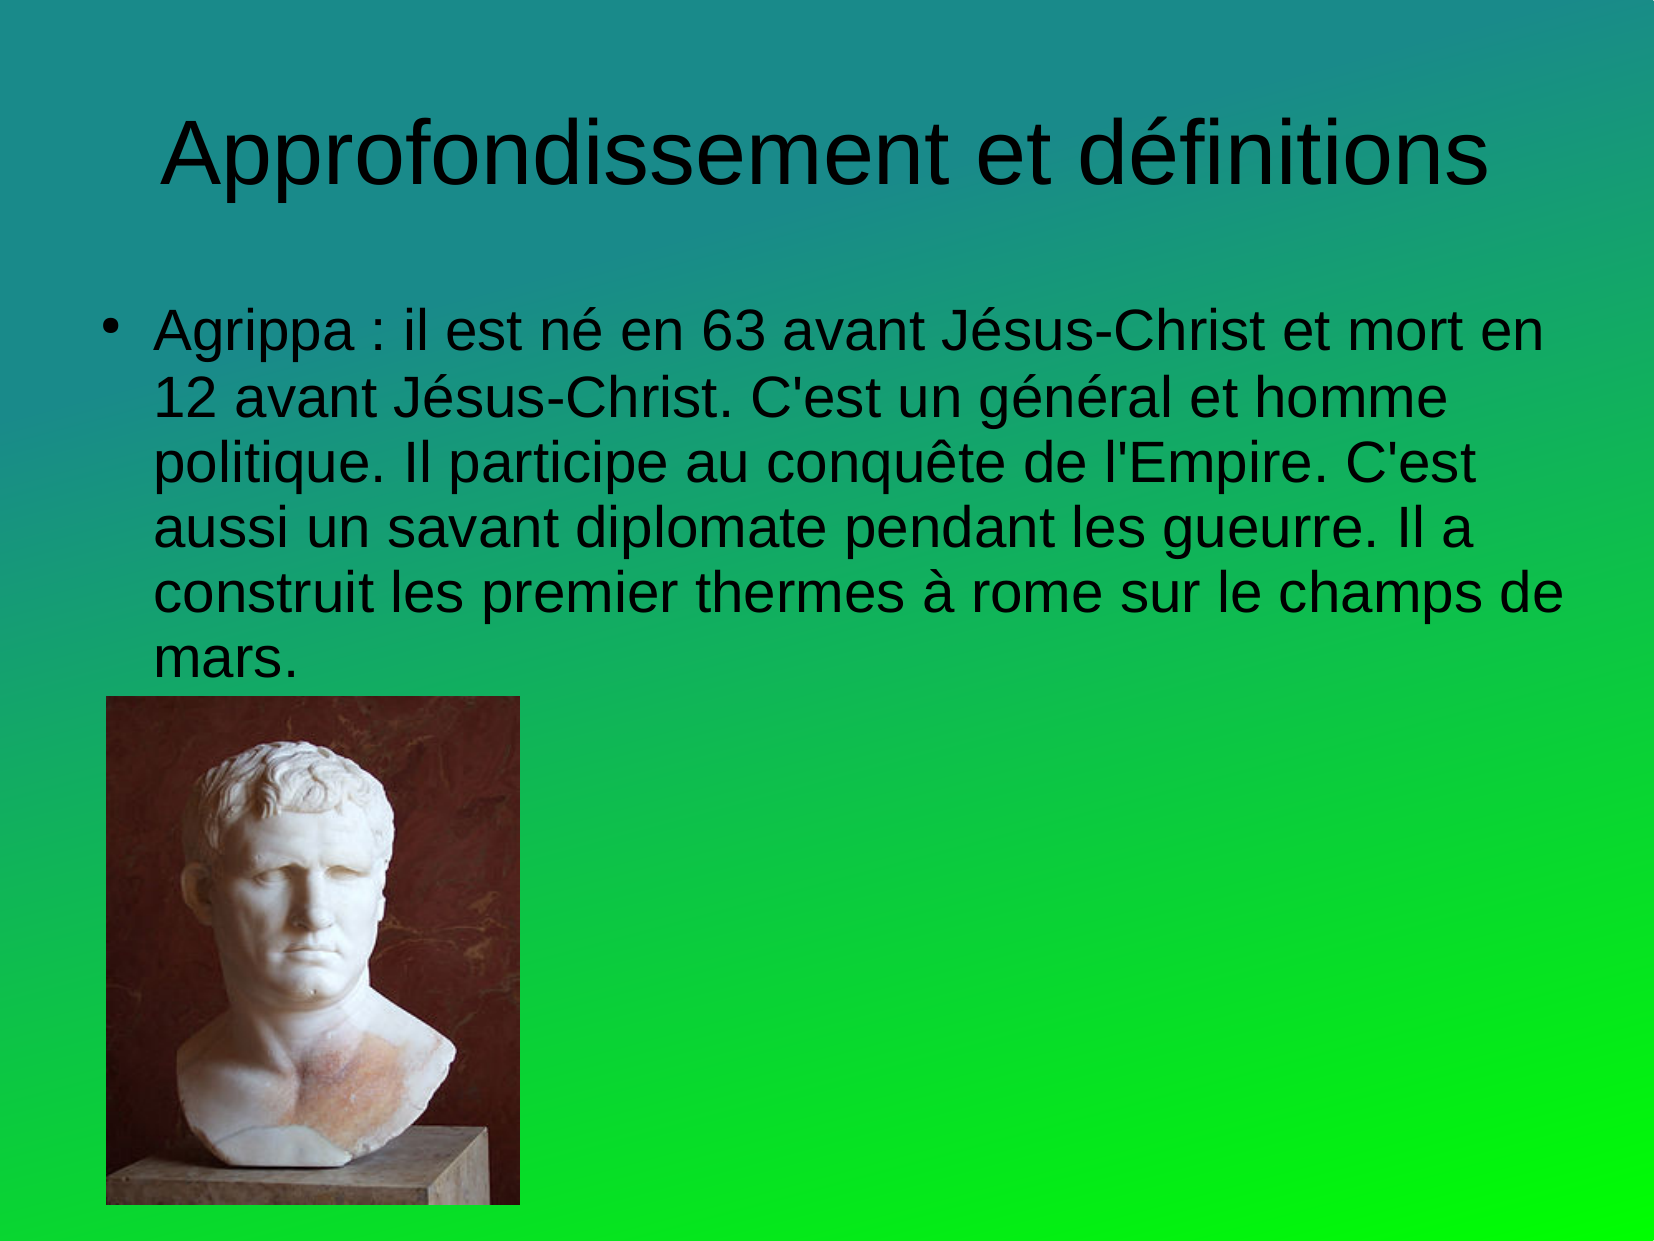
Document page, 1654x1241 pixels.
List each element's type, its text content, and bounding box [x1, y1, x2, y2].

title Approfondissement et définitions [82, 49, 1571, 257]
list Agrippa : il est né en 63 avant Jésus-Christ et mort en 12 avant Jésus-Christ. C'est un général et homme politique. Il participe au conquête de l'Empire. C'est aussi un savant diplomate pendant les gueurre. Il a construit les premier thermes à rome sur le champs de mars. [82, 290, 1571, 1109]
picture [106, 696, 520, 1205]
